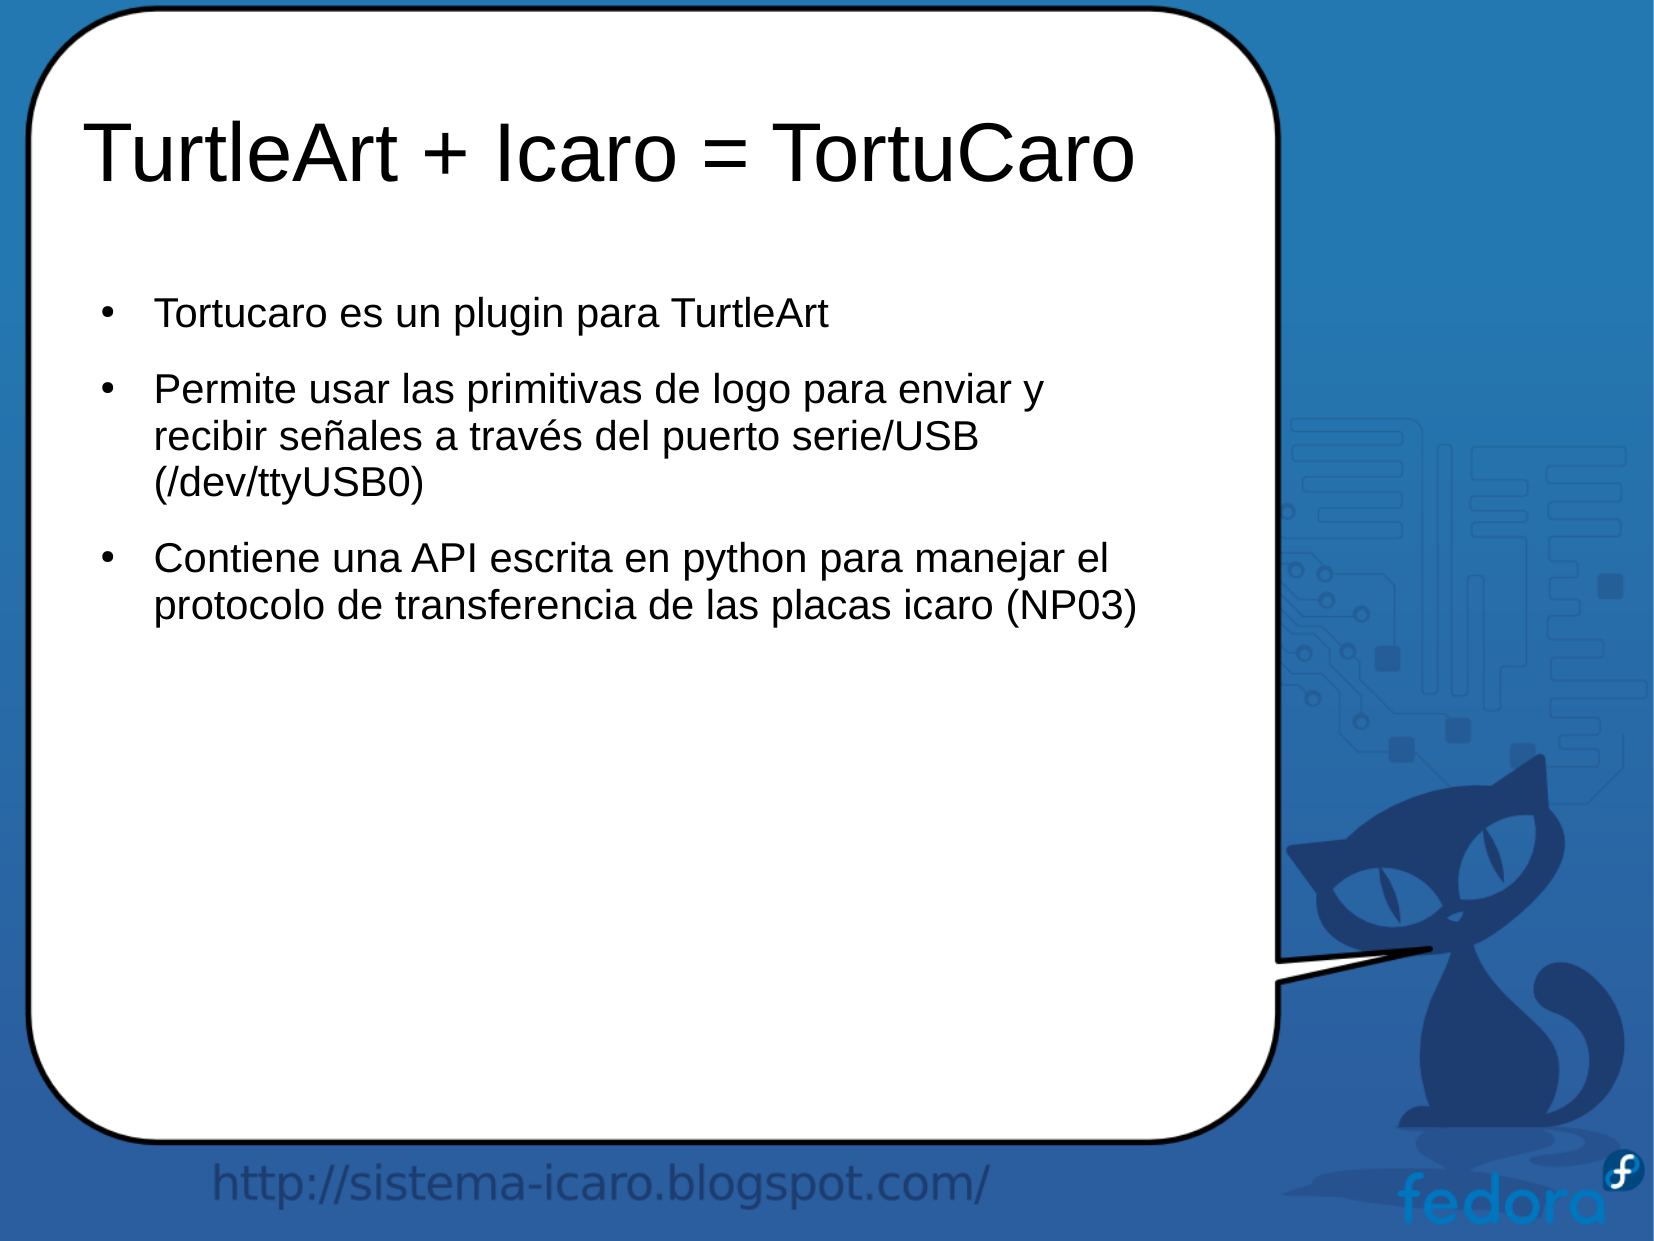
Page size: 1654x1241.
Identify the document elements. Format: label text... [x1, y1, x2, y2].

title TurtleArt + Icaro = TortuCaro [82, 56, 1571, 250]
list Tortucaro es un plugin para TurtleArt Permite usar las primitivas de logo para enviar y recibir señales a través del puerto serie/USB (/dev/ttyUSB0) Contiene una API escrita en python para manejar el protocolo de transferencia de las placas icaro (NP03) [82, 290, 1152, 1094]
picture [0, 0, 1654, 1241]
